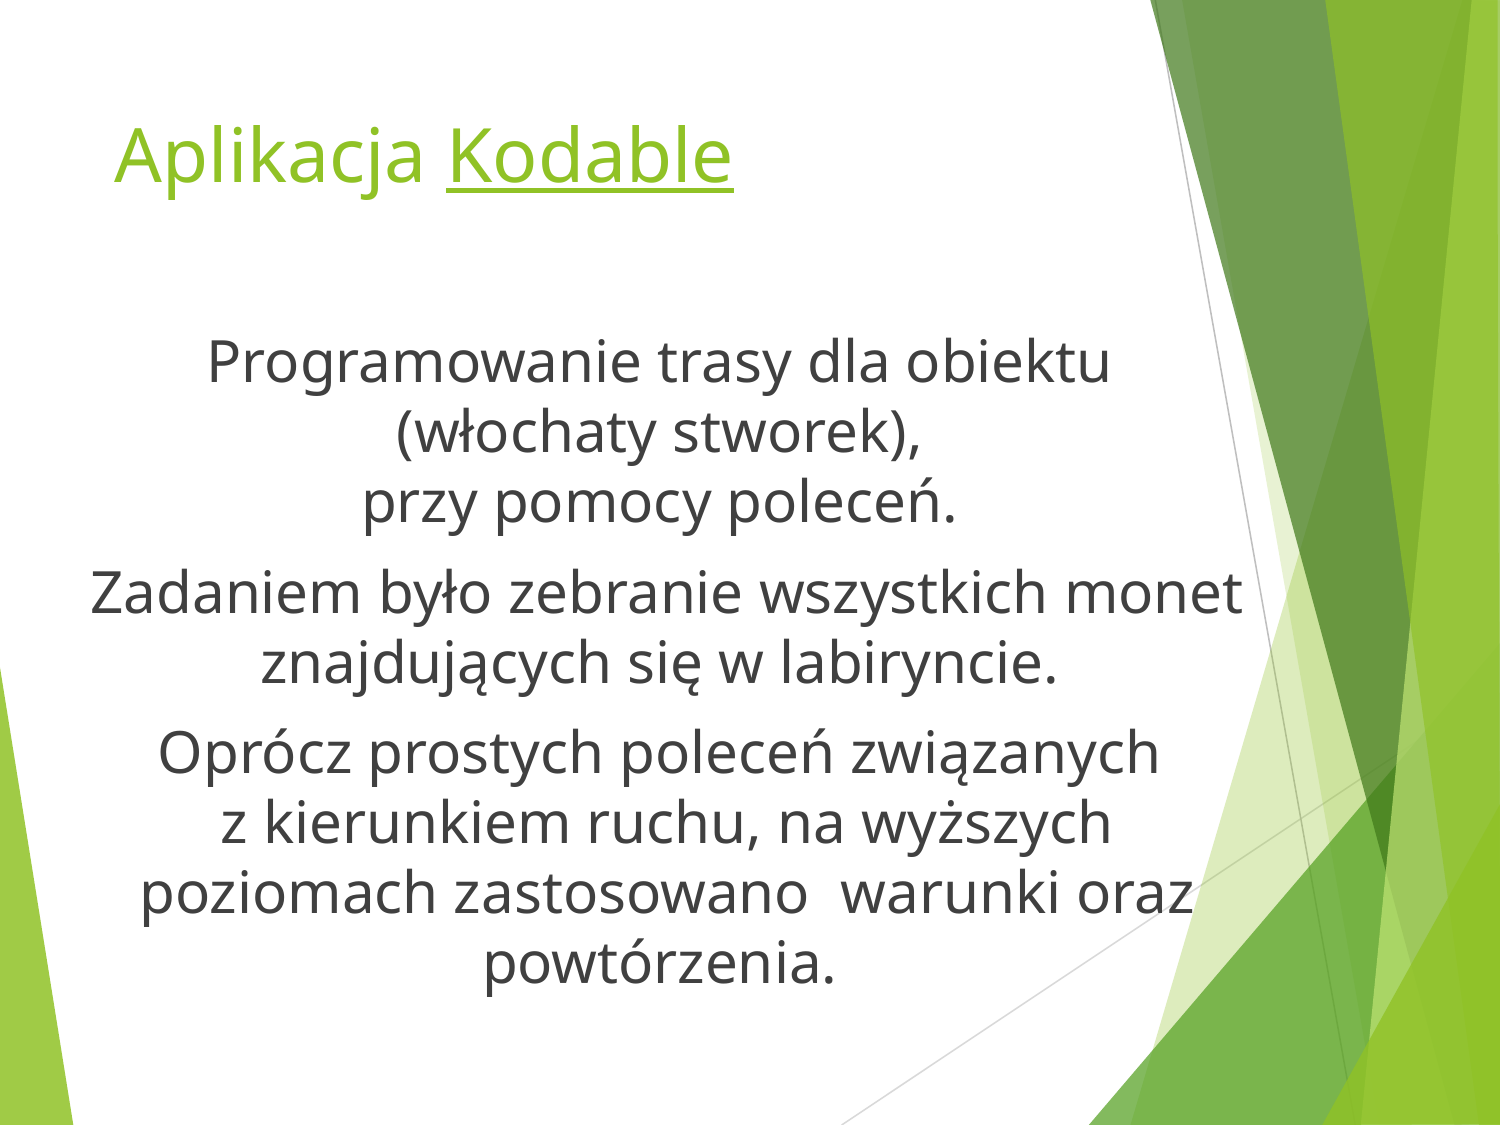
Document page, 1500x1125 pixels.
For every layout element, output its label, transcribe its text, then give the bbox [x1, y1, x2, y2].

title Aplikacja Kodable [99, 99, 1142, 316]
list Programowanie trasy dla obiektu (włochaty stworek), przy pomocy poleceń. Zadaniem było zebranie wszystkich monet znajdujących się w labiryncie. Oprócz prostych poleceń związanych z kierunkiem ruchu, na wyższych poziomach zastosowano warunki oraz powtórzenia. [64, 316, 1270, 1085]
